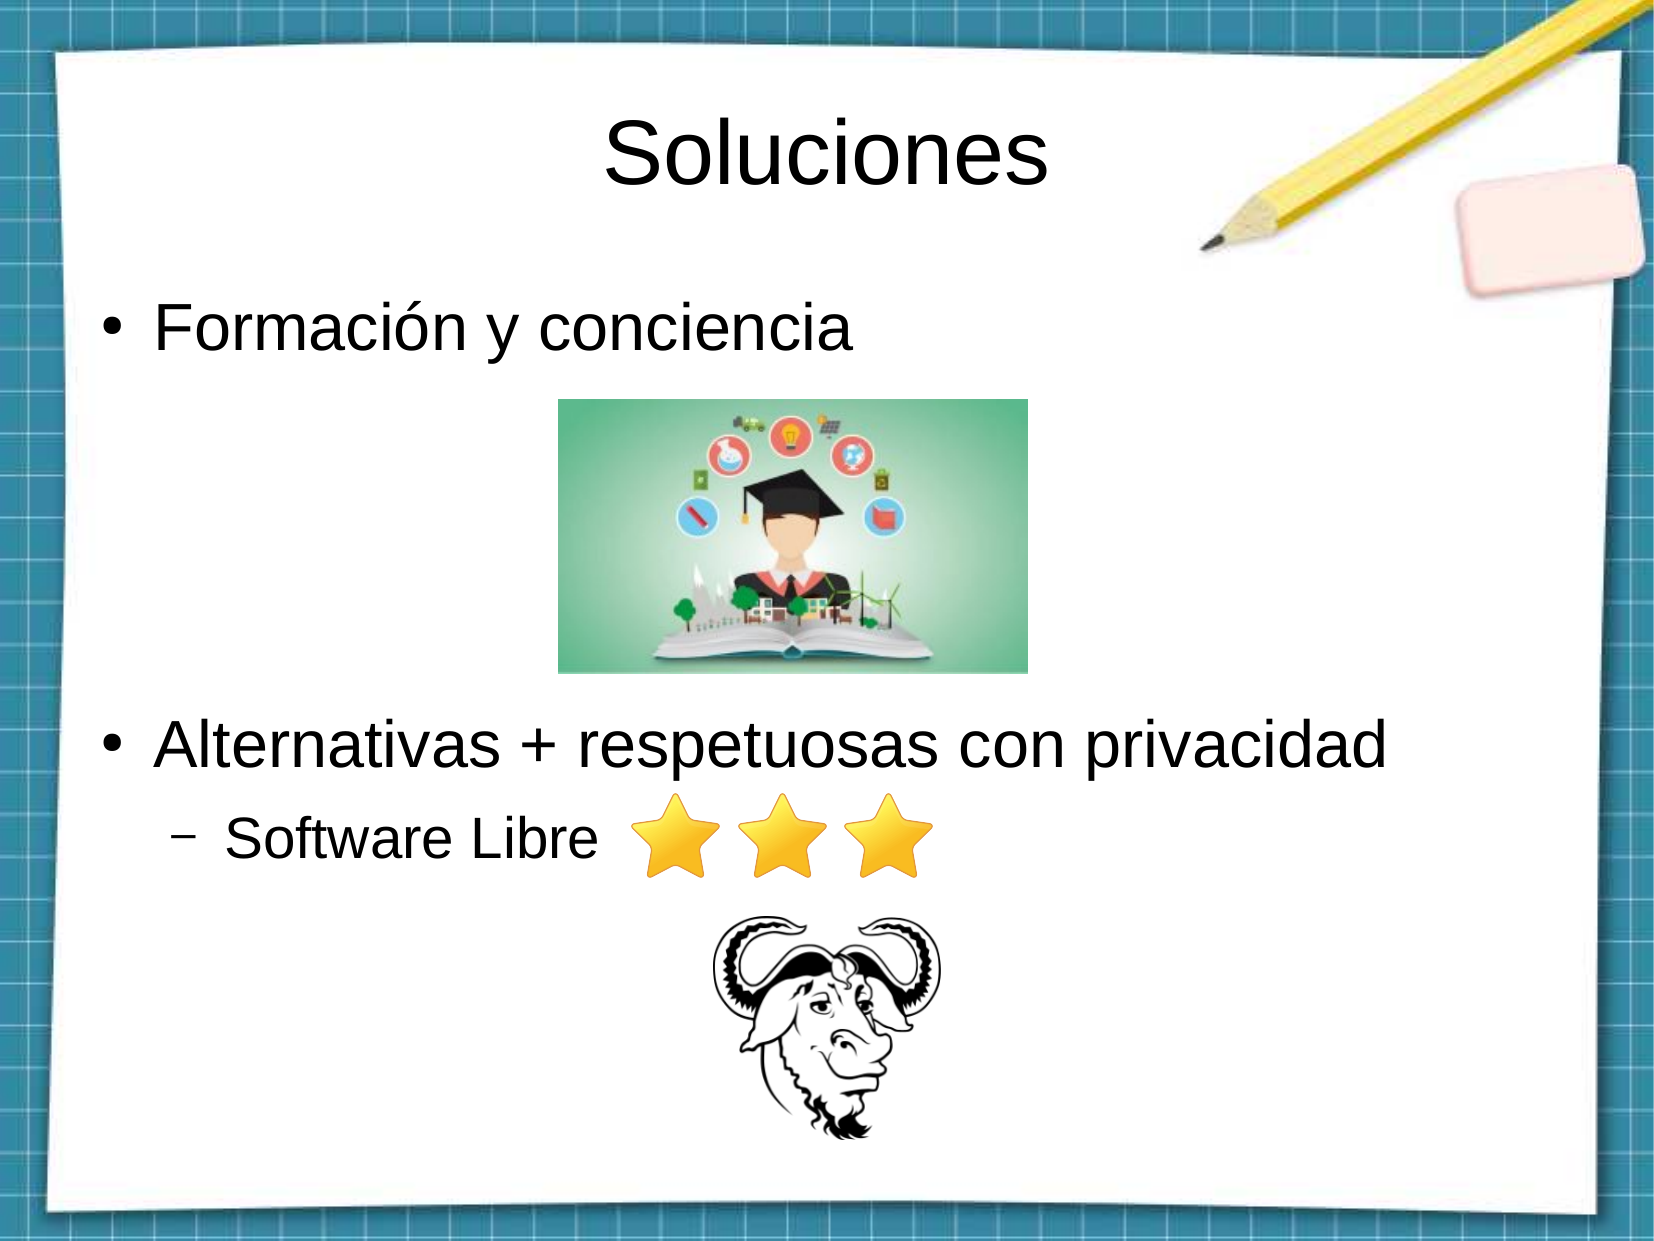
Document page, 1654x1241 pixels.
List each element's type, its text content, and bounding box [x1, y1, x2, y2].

picture [0, 0, 1654, 1241]
list Formación y conciencia Alternativas + respetuosas con privacidad Software Libre [82, 290, 1571, 1010]
title Soluciones [82, 49, 1571, 257]
